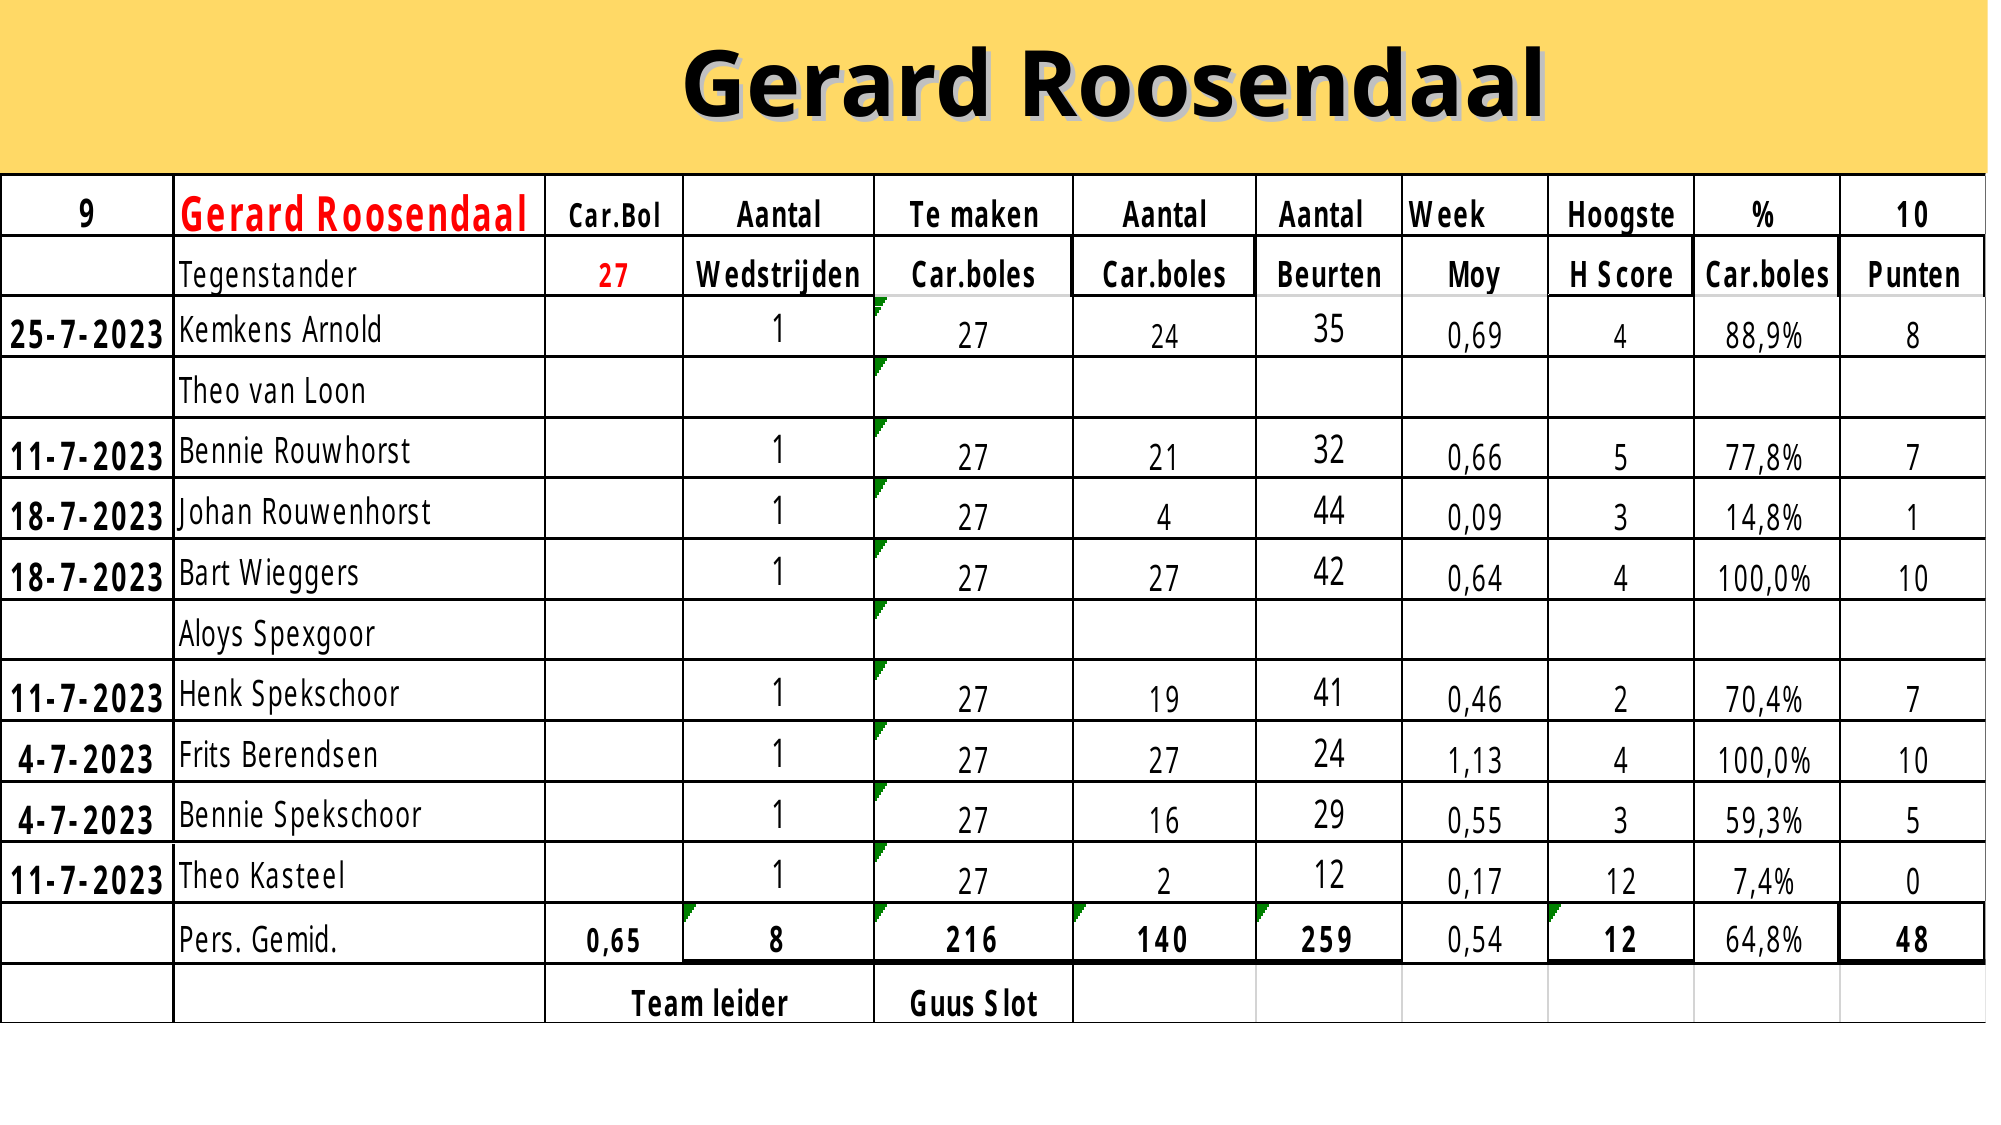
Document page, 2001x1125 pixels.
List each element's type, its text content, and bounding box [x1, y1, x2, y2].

title Gerard Roosendaal [0, 0, 1988, 173]
picture [0, 173, 1988, 1026]
